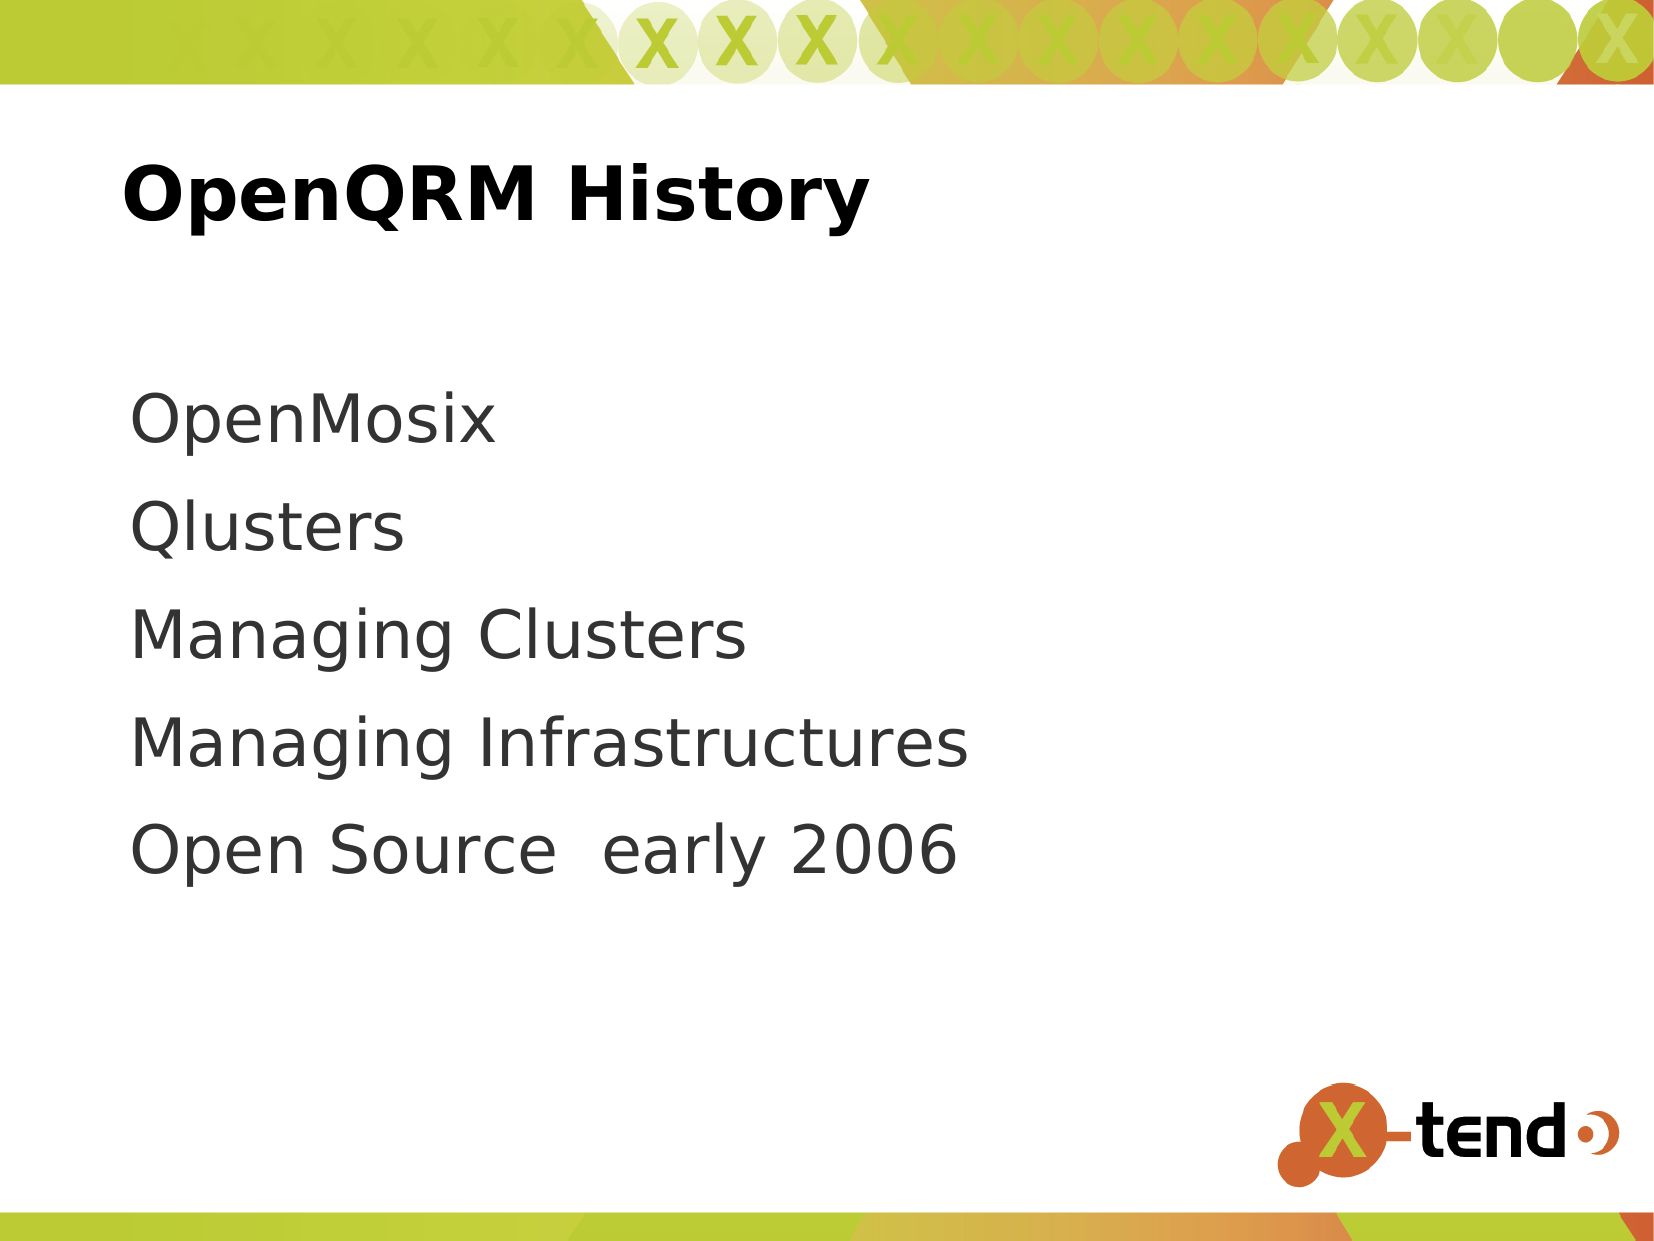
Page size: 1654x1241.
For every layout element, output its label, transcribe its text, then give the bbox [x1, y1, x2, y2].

picture [0, 0, 1654, 1241]
title OpenQRM History [121, 87, 1534, 302]
text_box OpenMosix Qlusters Managing Clusters Managing Infrastructures Open Source early 2006 [127, 380, 1587, 1209]
